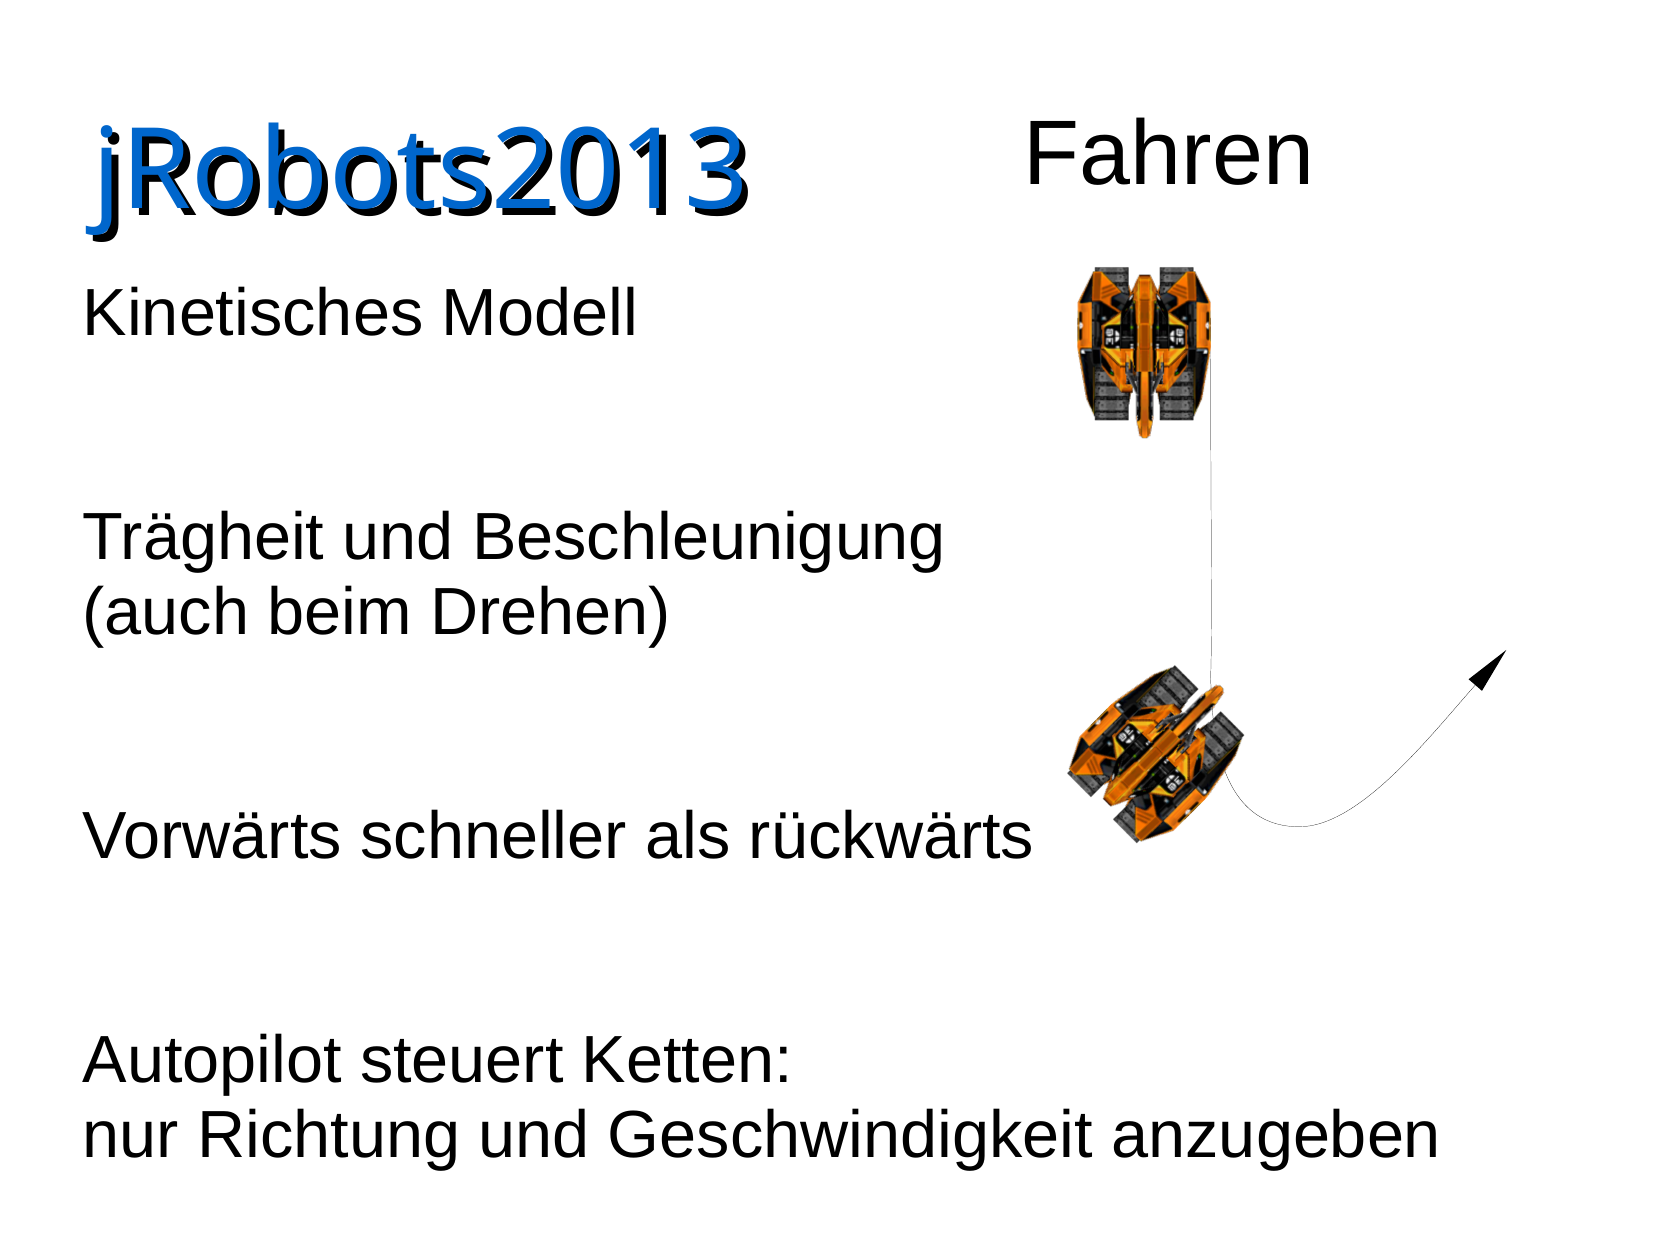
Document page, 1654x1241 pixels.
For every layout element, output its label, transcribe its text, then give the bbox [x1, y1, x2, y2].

subtitle Kinetisches Modell Trägheit und Beschleunigung (auch beim Drehen) Vorwärts schneller als rückwärts Autopilot steuert Ketten: nur Richtung und Geschwindigkeit anzugeben [82, 265, 1571, 1182]
title Fahren [767, 44, 1571, 262]
picture [1077, 265, 1211, 439]
picture [1053, 639, 1270, 857]
